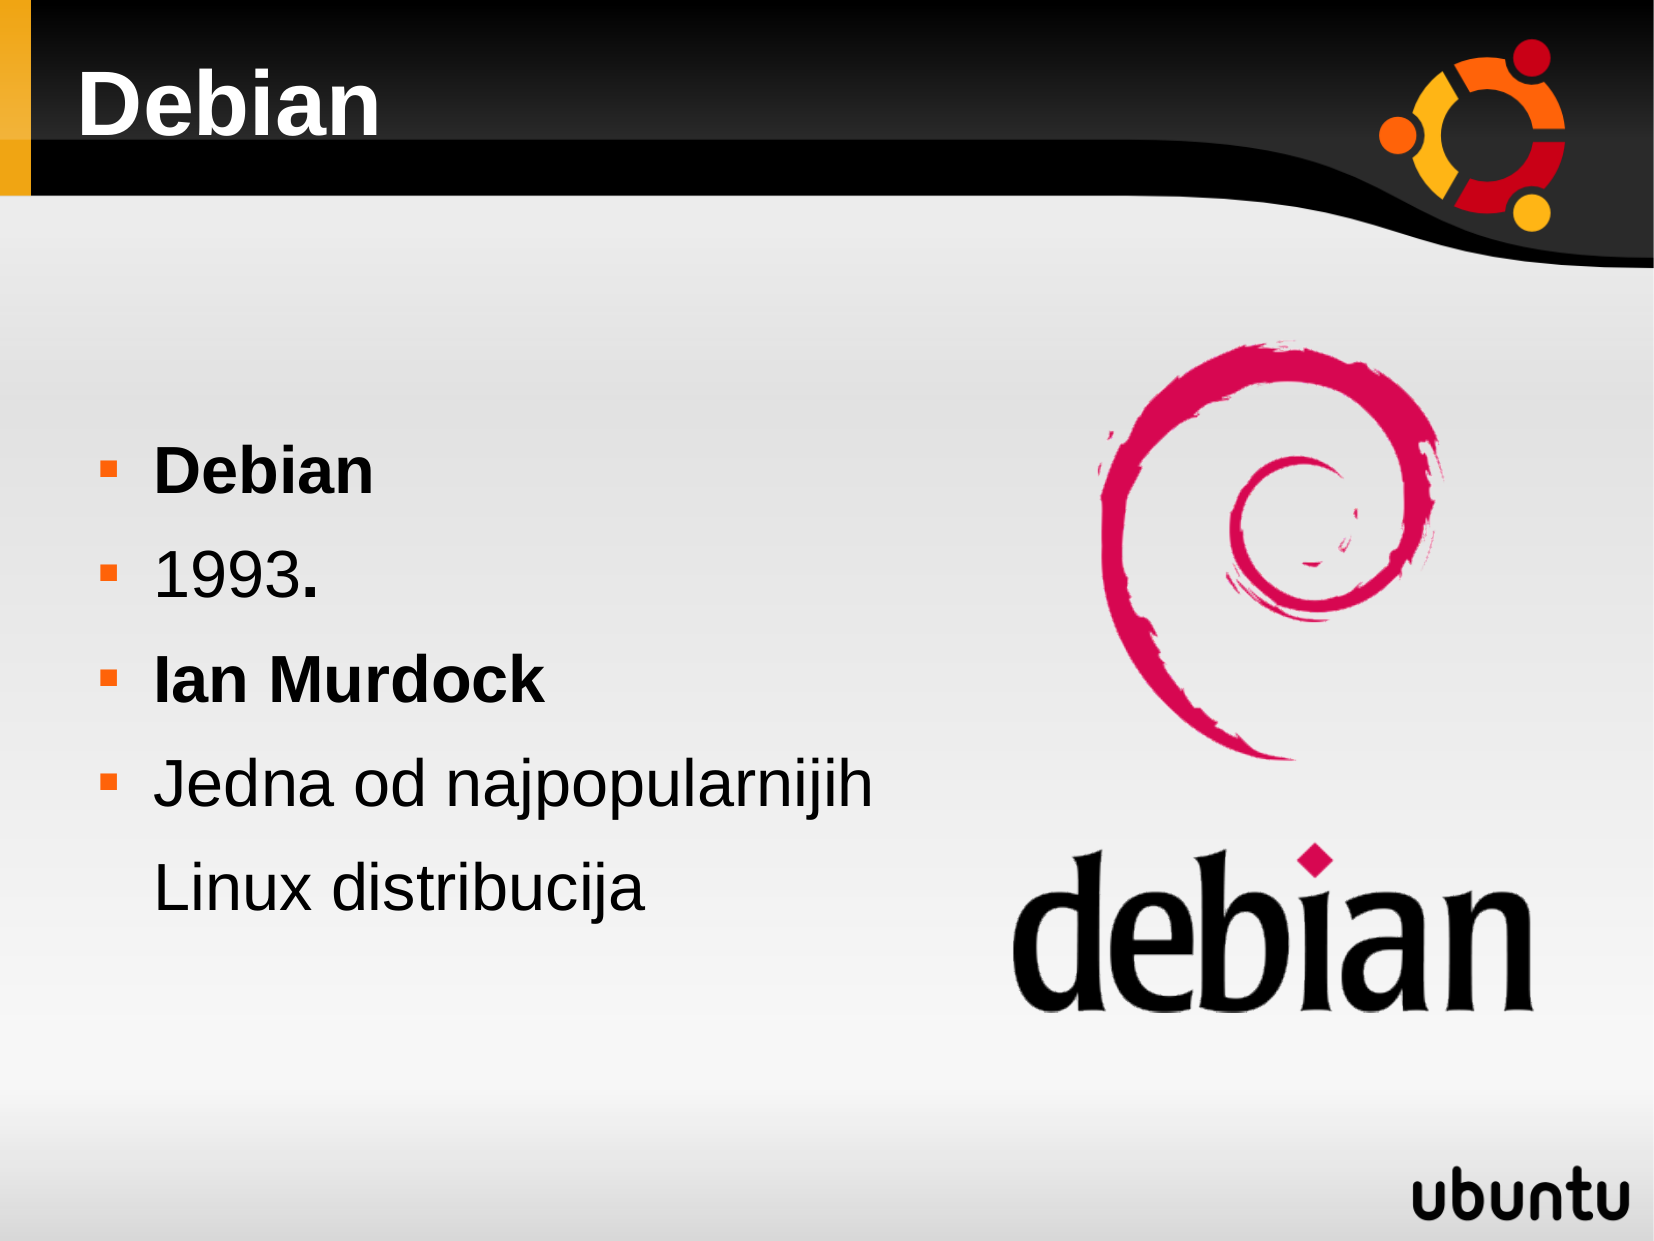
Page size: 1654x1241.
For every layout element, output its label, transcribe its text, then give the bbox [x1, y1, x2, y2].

picture [0, 0, 1654, 1241]
title Debian [76, 7, 1565, 200]
list Debian 1993. Ian Murdock Jedna od najpopularnijih Linux distribucija [82, 433, 901, 938]
